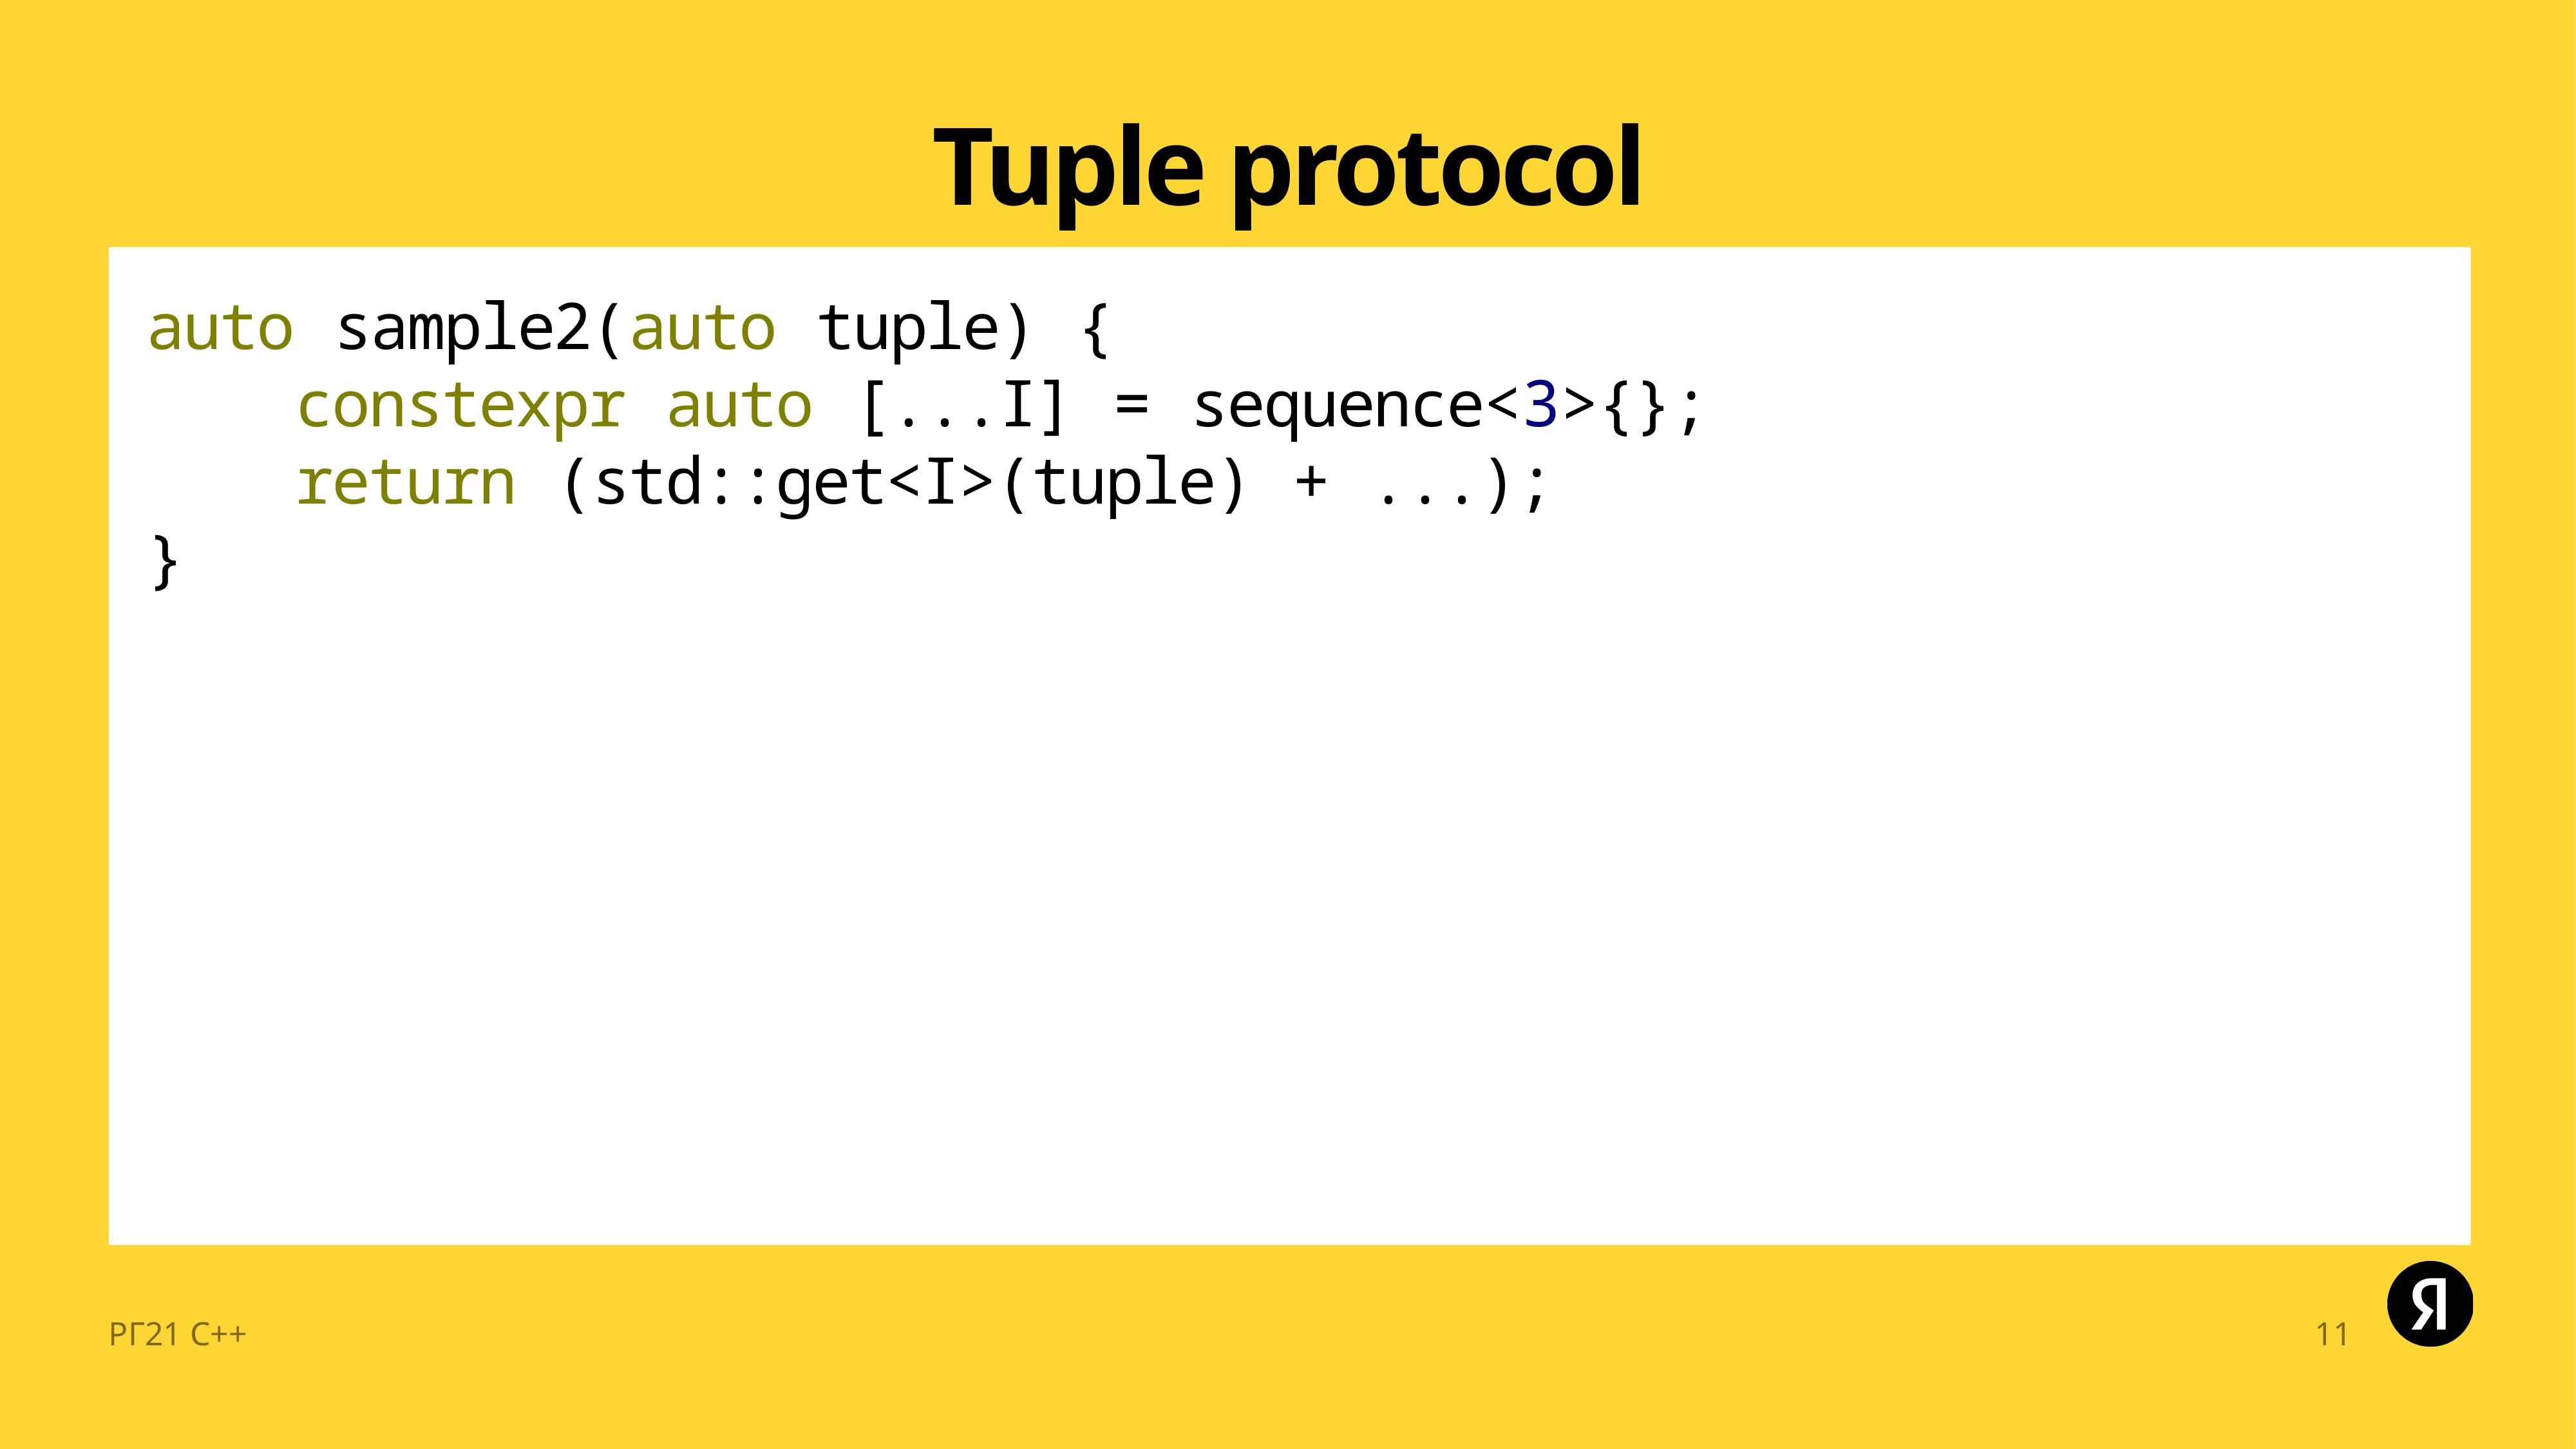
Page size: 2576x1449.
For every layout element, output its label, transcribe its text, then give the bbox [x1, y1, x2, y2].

title Tuple protocol [106, 101, 2473, 228]
list auto sample2(auto tuple) { constexpr auto [...I] = sequence<3>{}; return (std::get<I>(tuple) + ...); } [108, 247, 2471, 1245]
picture [2387, 1261, 2474, 1347]
